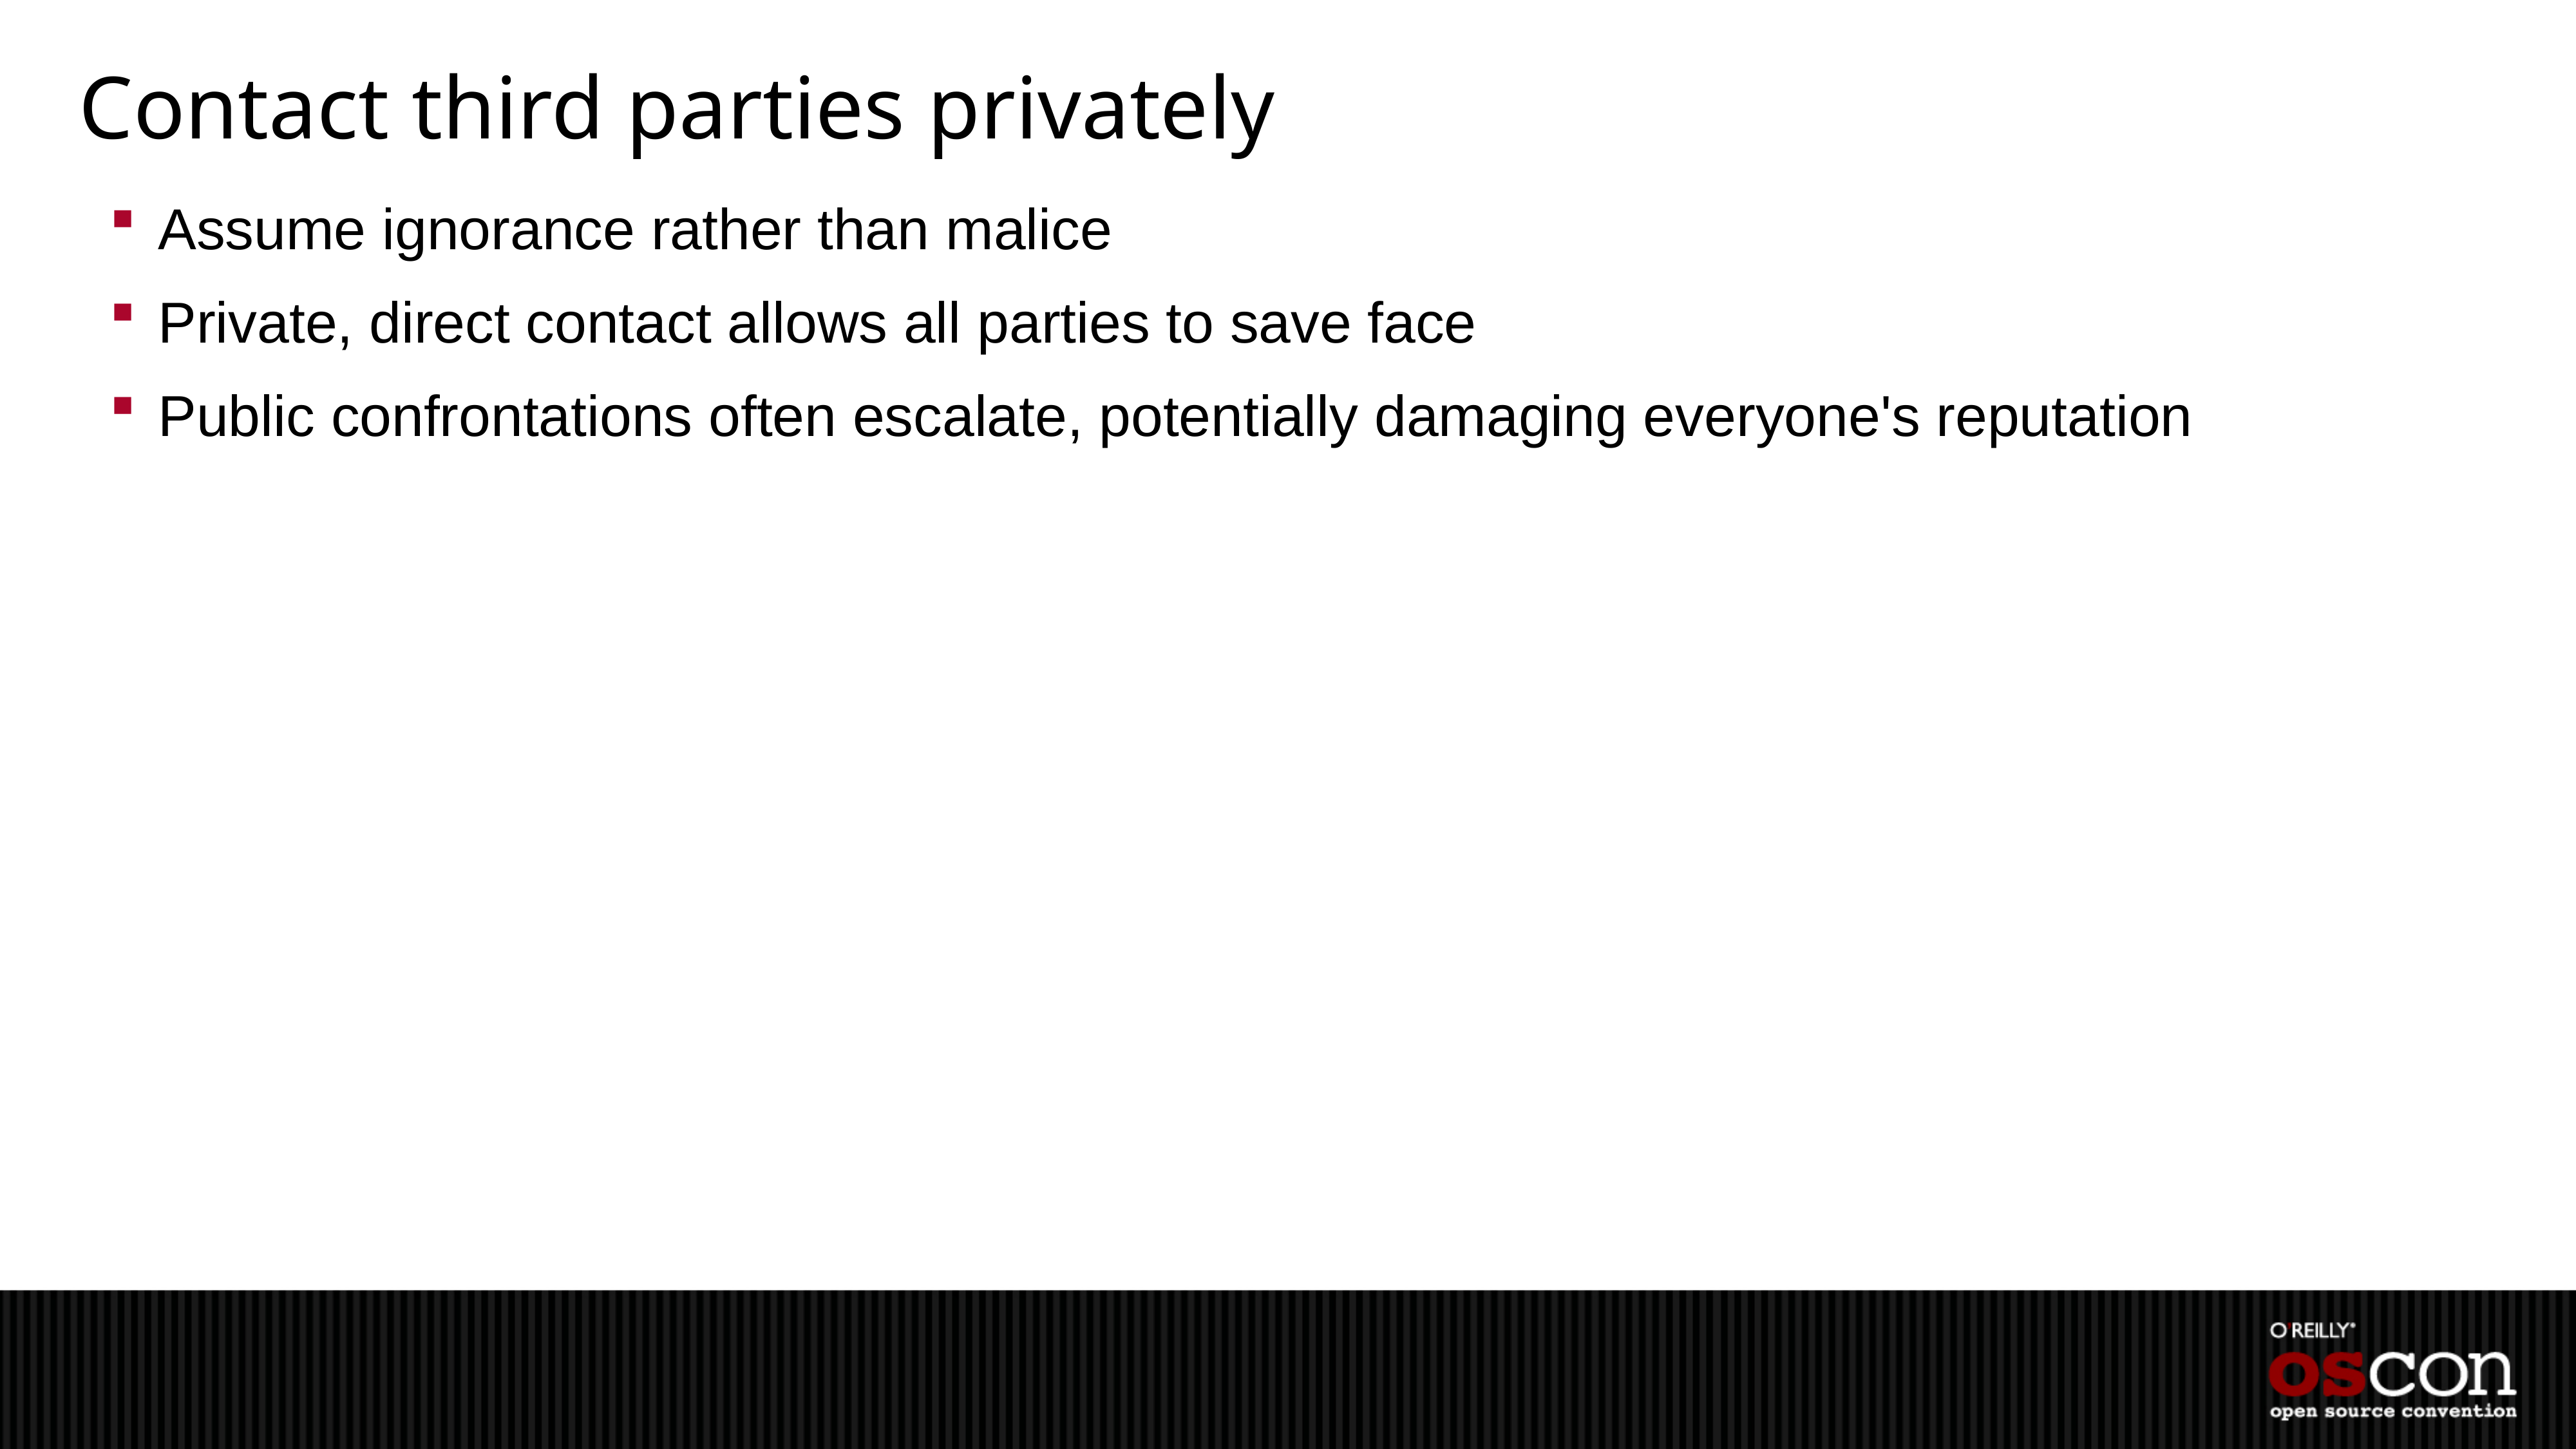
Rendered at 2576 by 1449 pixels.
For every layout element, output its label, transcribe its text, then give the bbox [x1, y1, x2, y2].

title Contact third parties privately [73, 17, 2503, 192]
picture [0, 0, 2576, 1449]
list Assume ignorance rather than malice Private, direct contact allows all parties to save face Public confrontations often escalate, potentially damaging everyone's reputation [76, 191, 2505, 1449]
